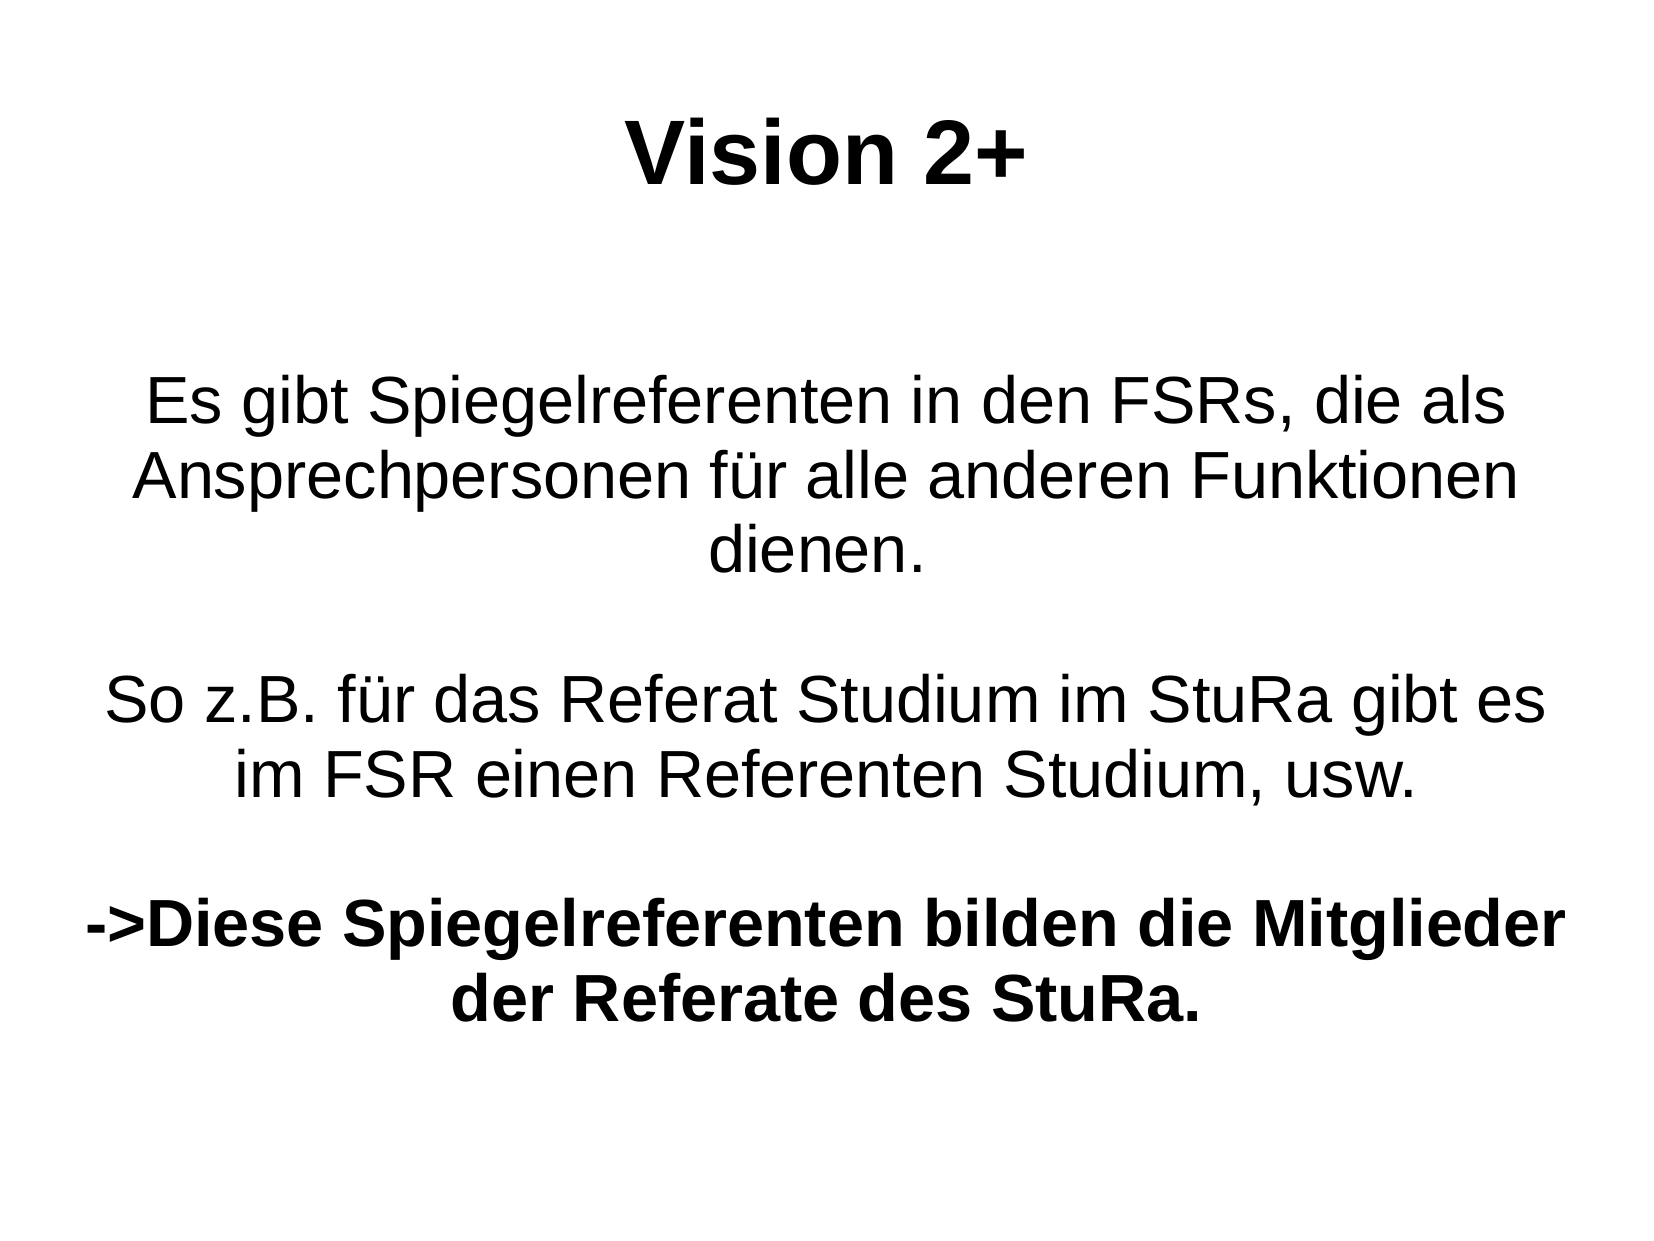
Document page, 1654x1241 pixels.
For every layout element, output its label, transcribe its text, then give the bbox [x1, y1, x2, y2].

subtitle Es gibt Spiegelreferenten in den FSRs, die als Ansprechpersonen für alle anderen Funktionen dienen. So z.B. für das Referat Studium im StuRa gibt es im FSR einen Referenten Studium, usw. ->Diese Spiegelreferenten bilden die Mitglieder der Referate des StuRa. [82, 290, 1571, 1109]
title Vision 2+ [82, 49, 1571, 257]
